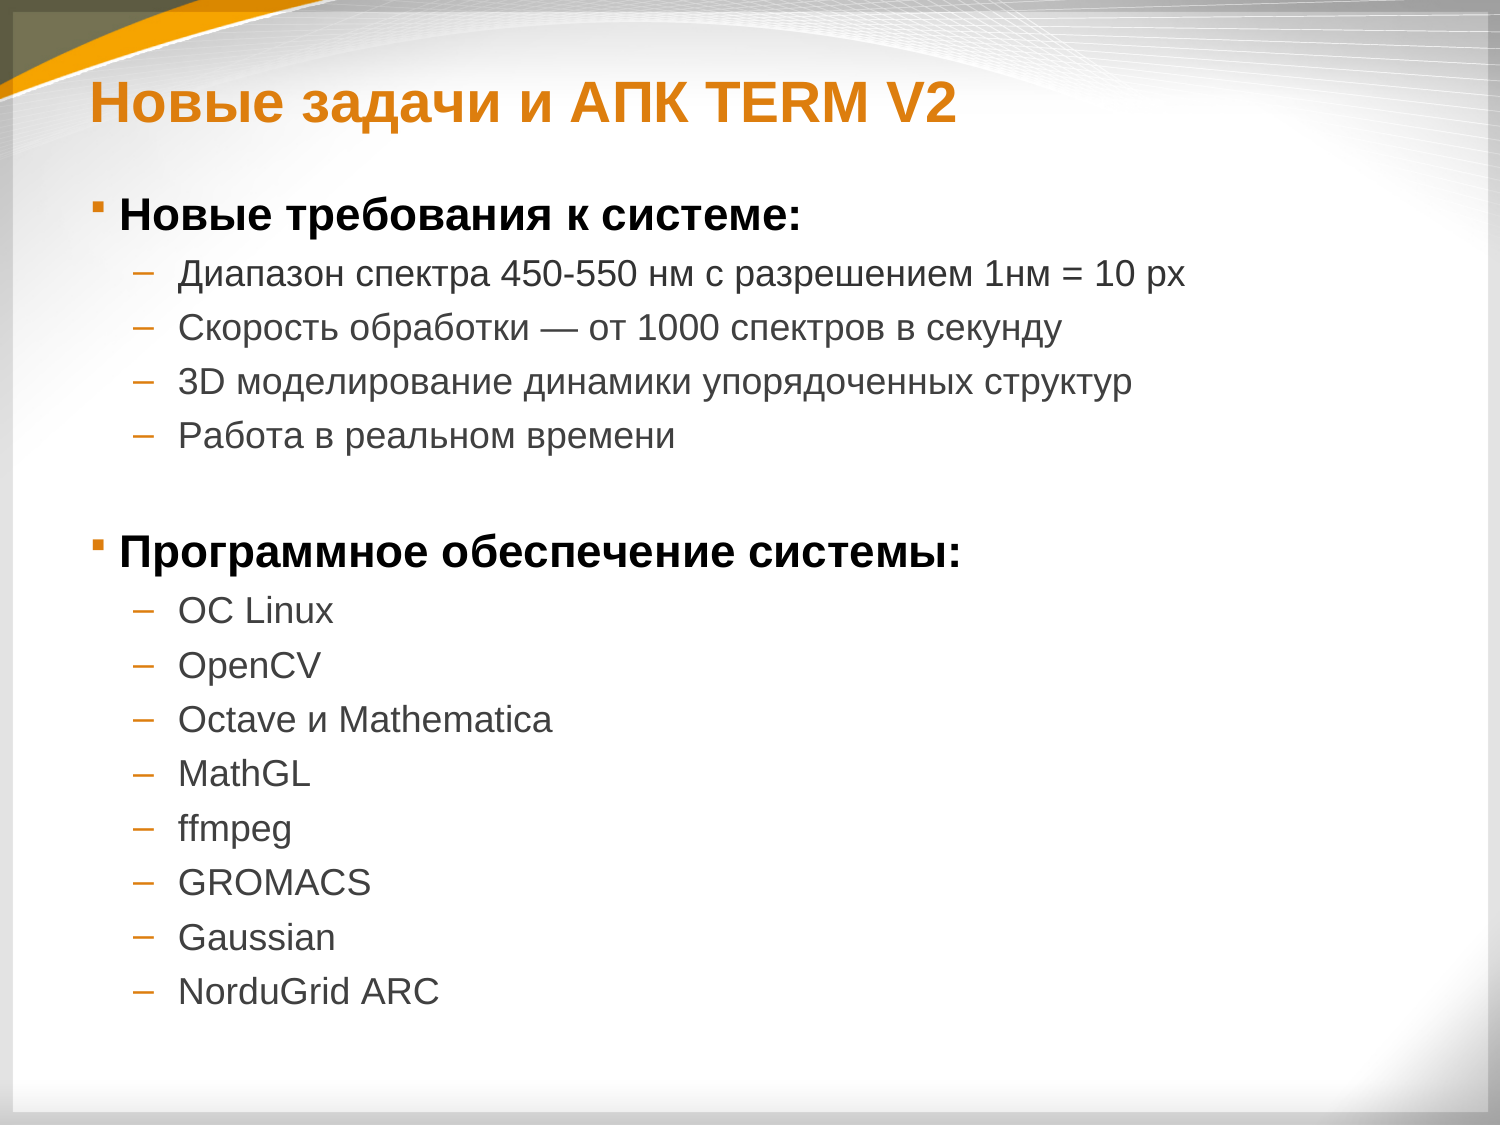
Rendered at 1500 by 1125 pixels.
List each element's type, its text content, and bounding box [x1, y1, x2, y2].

picture [0, 0, 1500, 1125]
title Новые задачи и АПК TERM V2 [74, 21, 1463, 176]
list Новые требования к системе: Диапазон спектра 450-550 нм с разрешением 1нм = 10 px Скорость обработки — от 1000 спектров в секунду 3D моделирование динамики упорядоченных структур Работа в реальном времени Программное обеспечение системы: ОС Linux OpenCV Octave и Mathematica MathGL ffmpeg GROMACS Gaussian NorduGrid ARC [74, 176, 1463, 1063]
